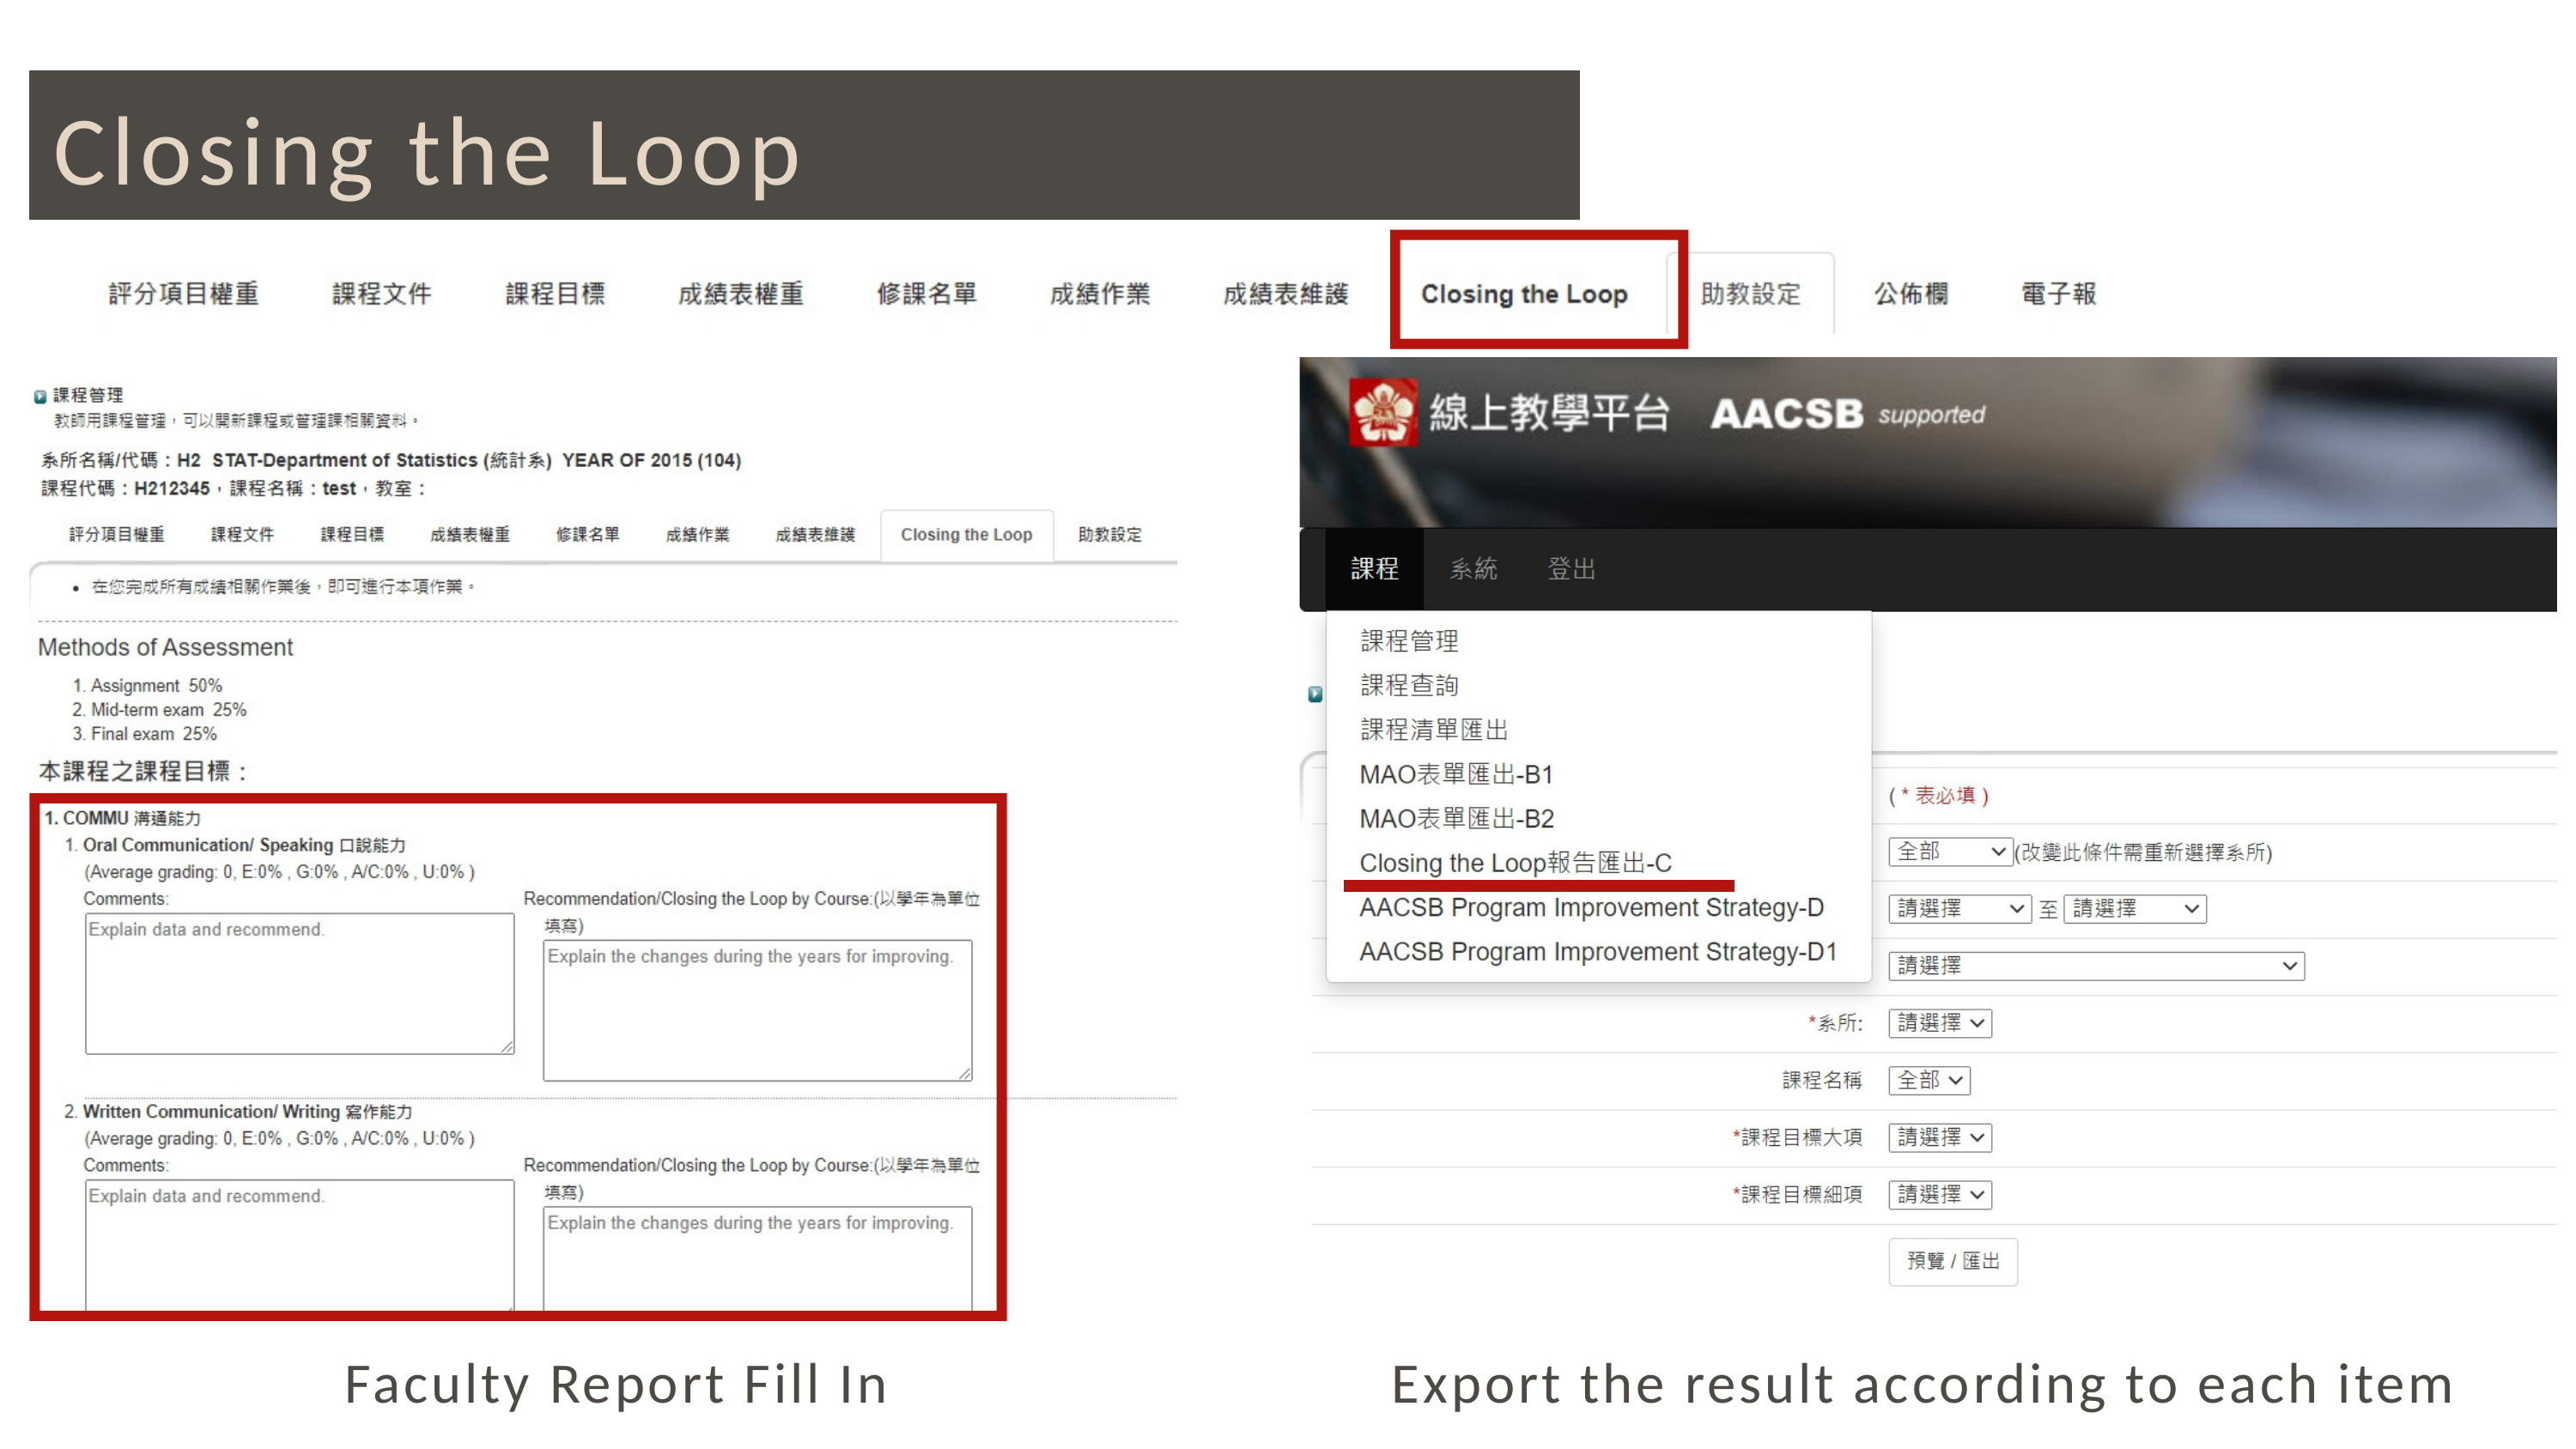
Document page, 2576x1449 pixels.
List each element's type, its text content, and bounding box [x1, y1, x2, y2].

text_box [1344, 880, 1735, 892]
picture [29, 246, 1389, 334]
text_box [29, 792, 1007, 1321]
text_box Closing the Loop [53, 83, 872, 207]
text_box [29, 70, 1580, 220]
text_box [1389, 229, 1689, 349]
picture [1400, 246, 1678, 334]
picture [1288, 357, 2557, 1321]
text_box Export the result according to each item [1391, 1343, 2487, 1415]
picture [1689, 246, 2239, 334]
picture [29, 357, 1178, 1321]
picture [40, 803, 996, 1310]
text_box Faculty Report Fill In [344, 1343, 934, 1415]
